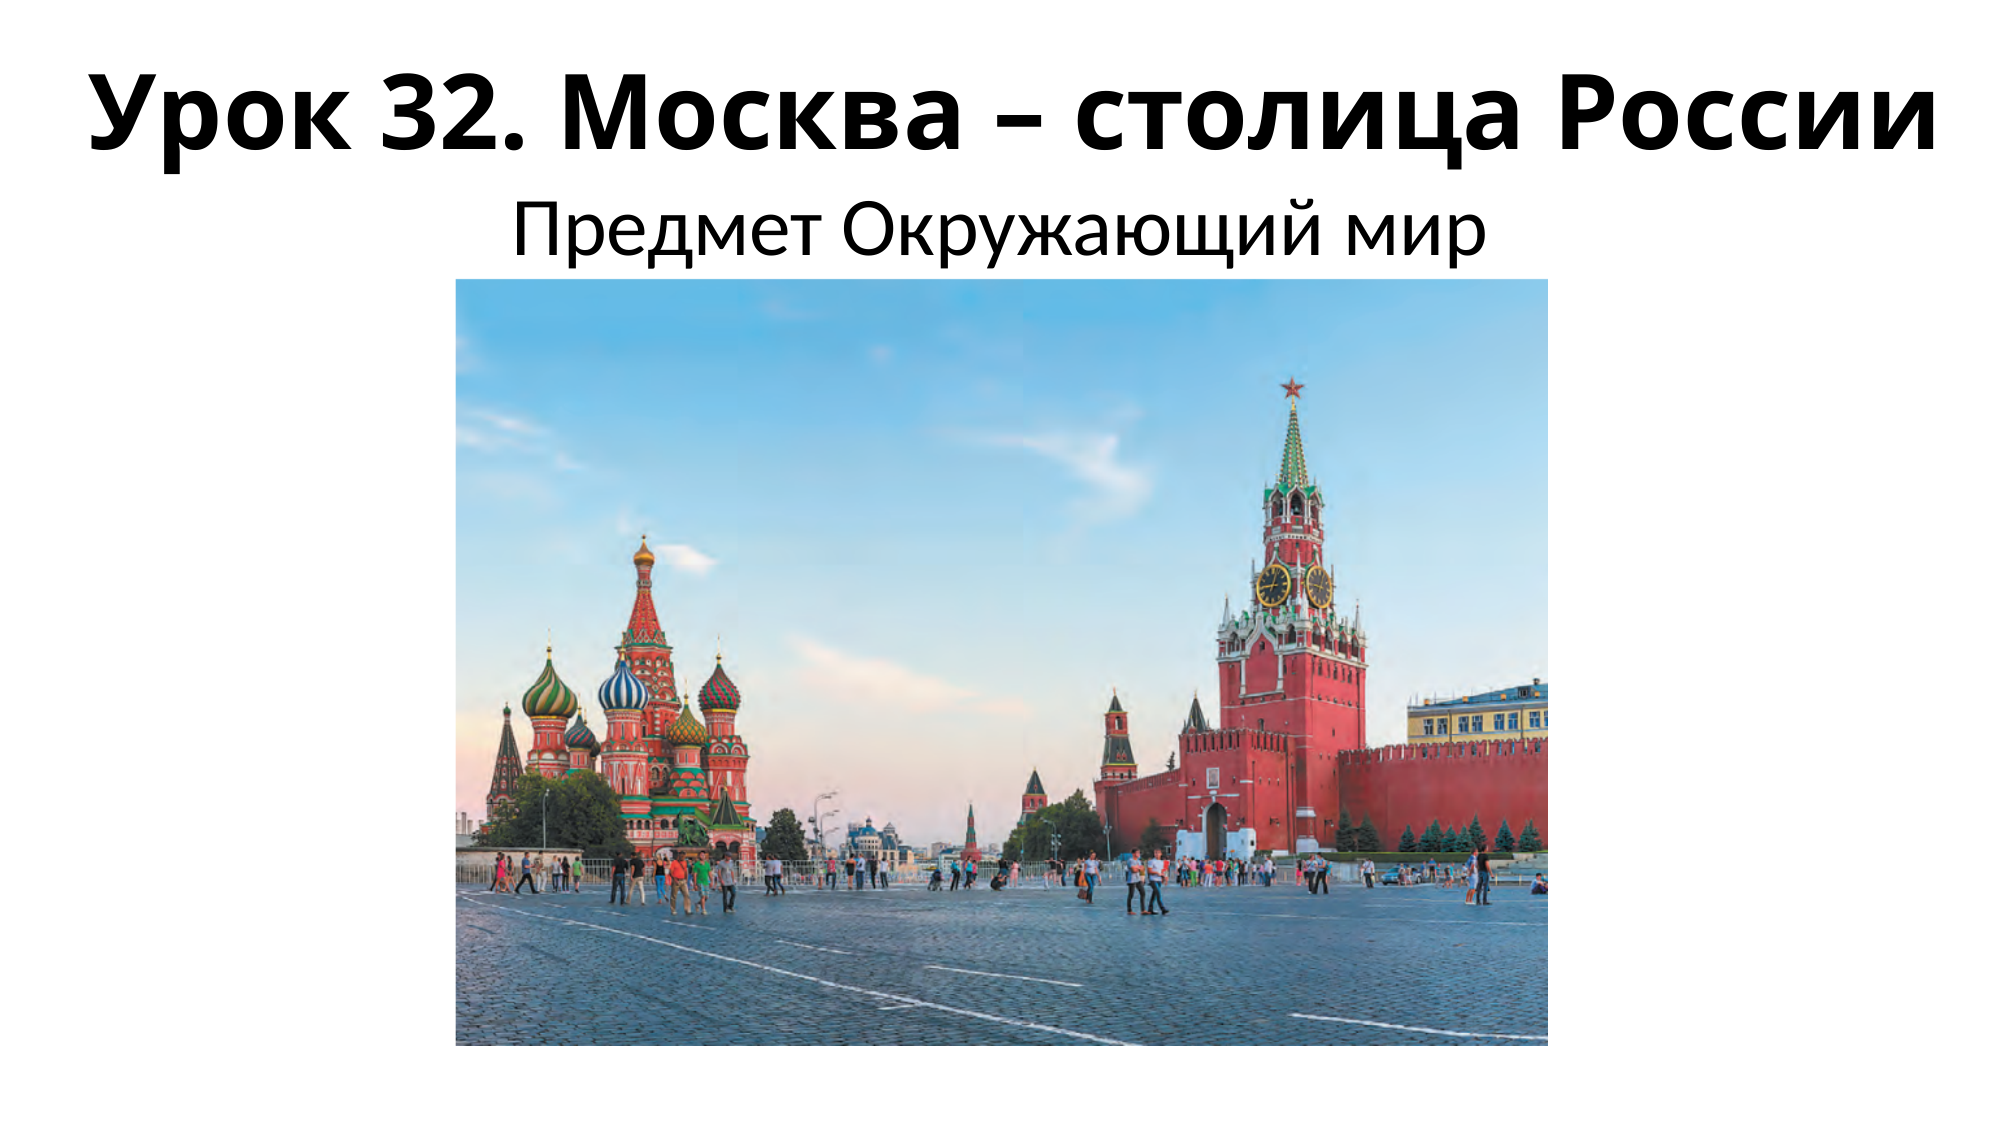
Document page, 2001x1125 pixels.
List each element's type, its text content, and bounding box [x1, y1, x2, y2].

picture [452, 274, 1548, 1046]
title Урок 32. Москва – столица России [69, 39, 1961, 180]
subtitle Предмет Окружающий мир [249, 176, 1750, 317]
